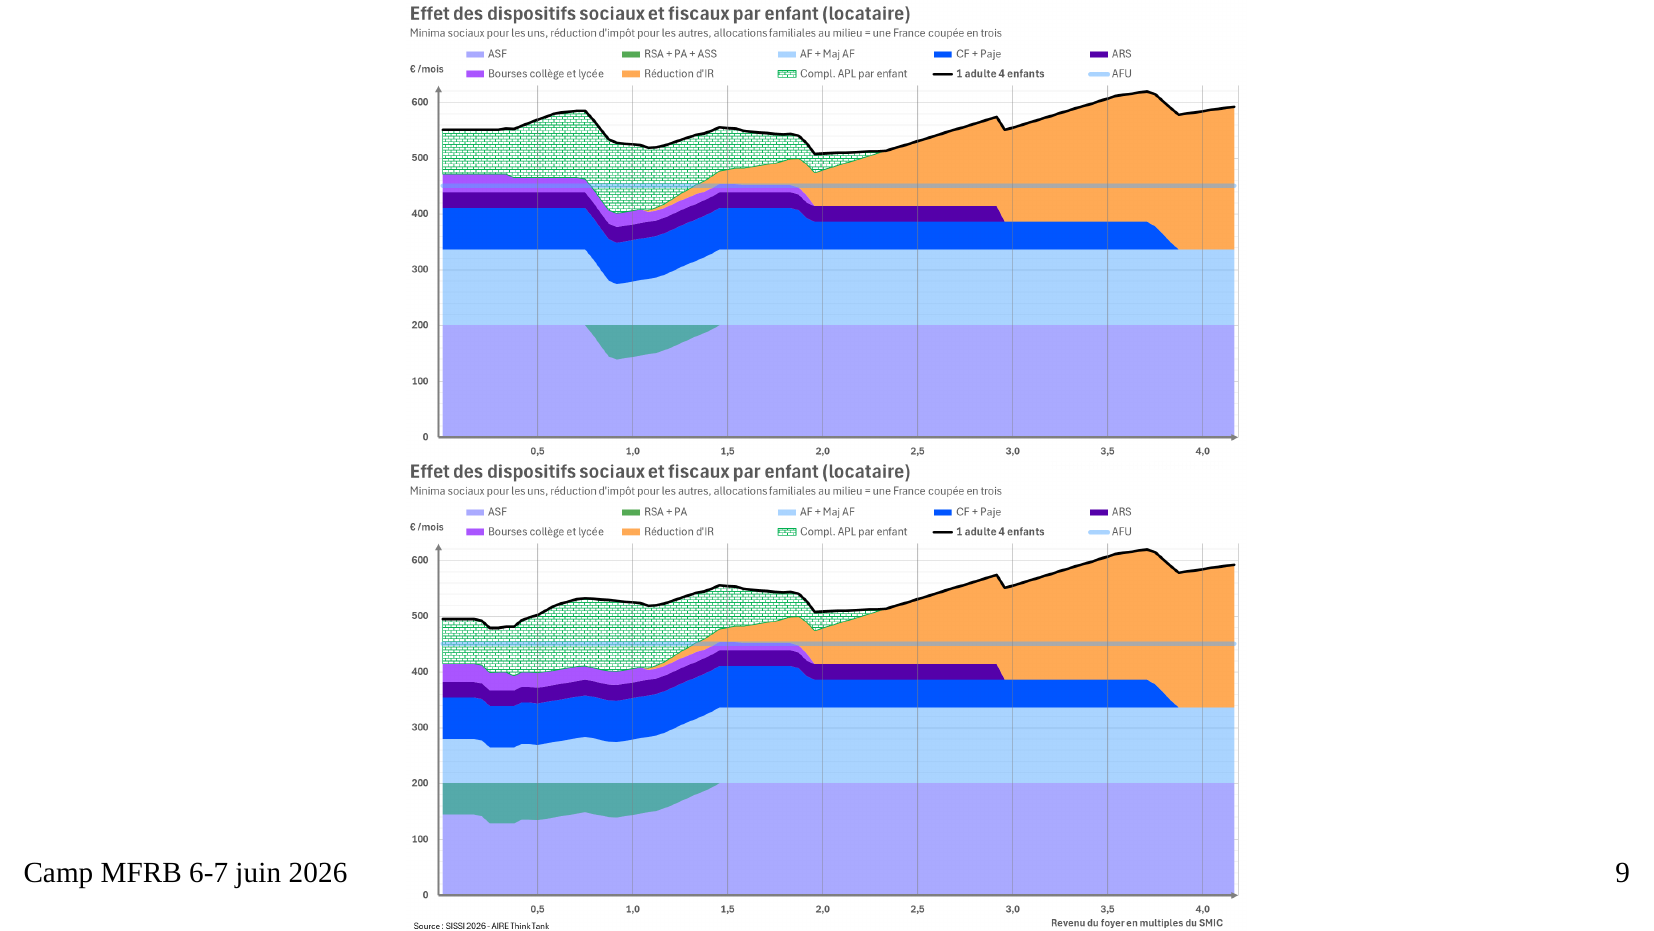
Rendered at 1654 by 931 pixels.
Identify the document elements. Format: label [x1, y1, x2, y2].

picture [406, 0, 1247, 931]
